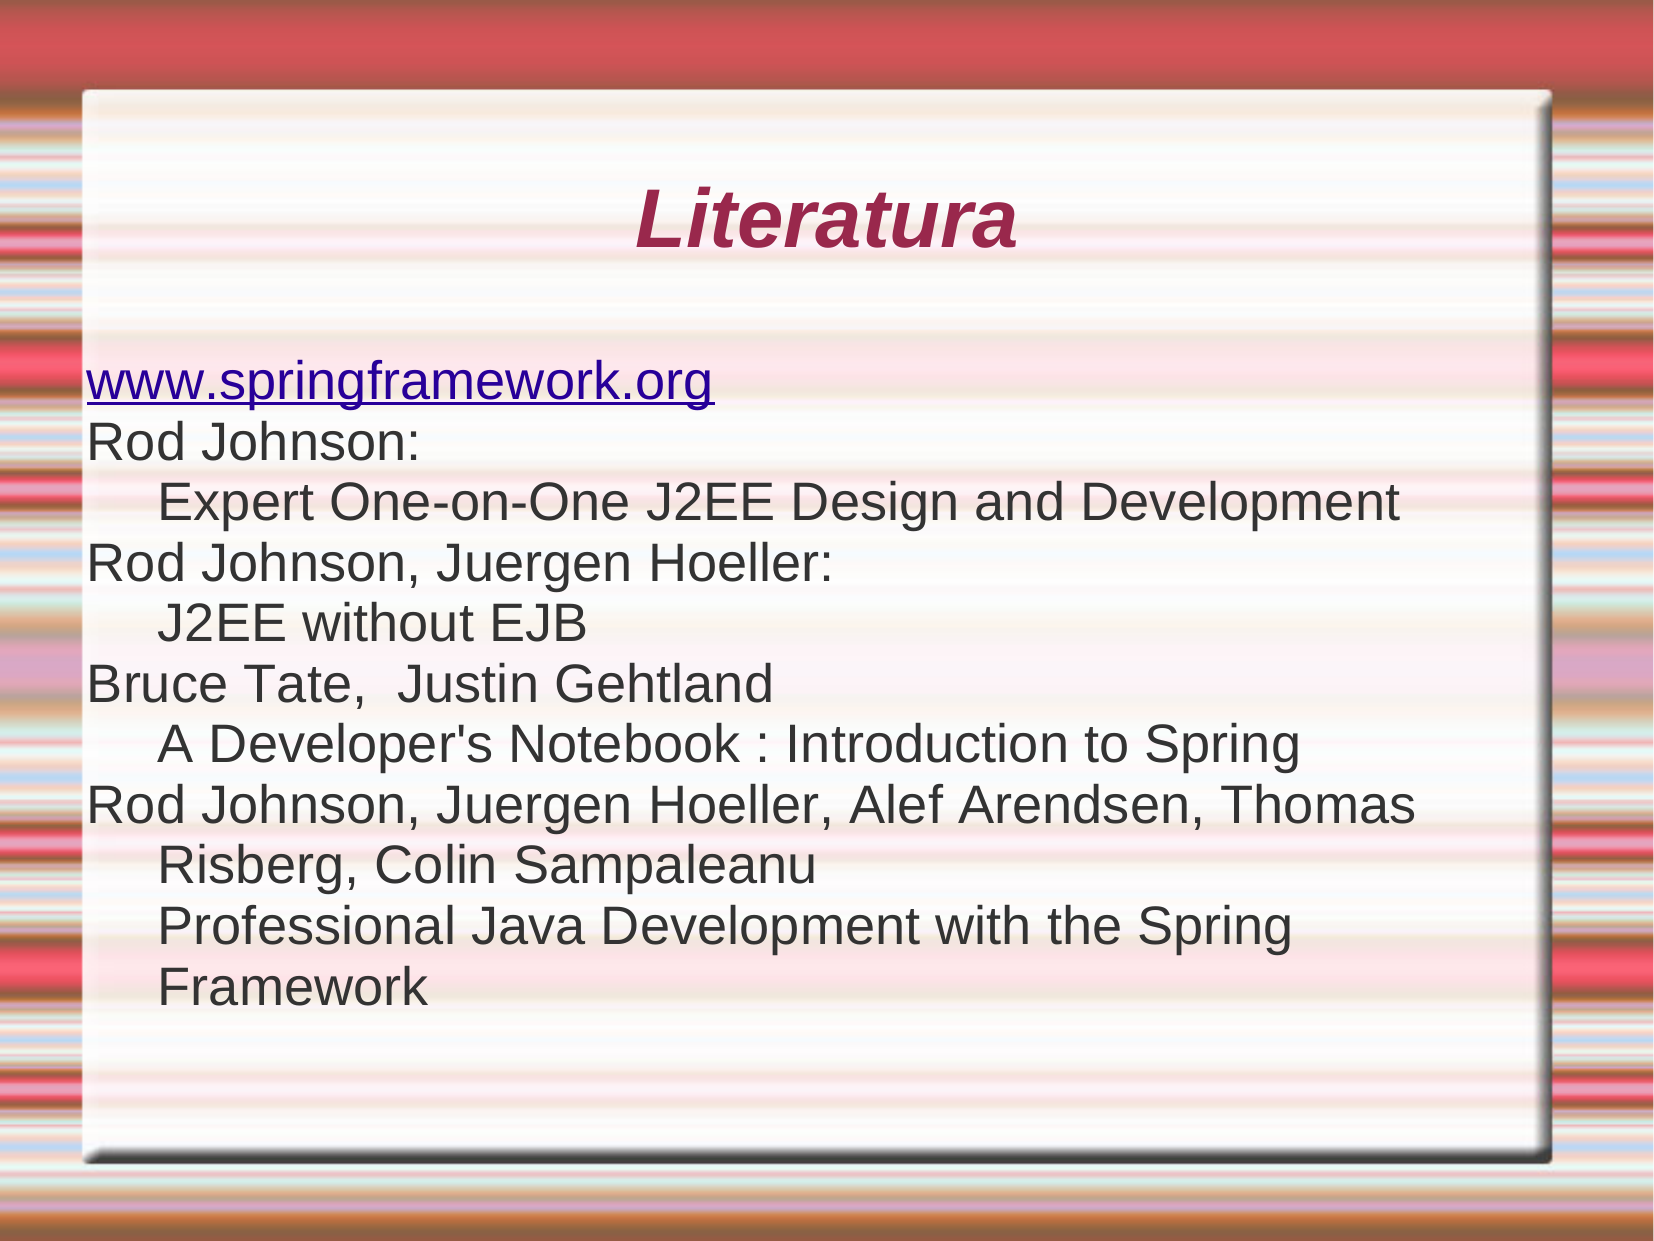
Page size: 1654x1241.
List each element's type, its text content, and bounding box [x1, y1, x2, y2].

list www.springframework.org Rod Johnson: Expert One-on-One J2EE Design and Development Rod Johnson, Juergen Hoeller: J2EE without EJB Bruce Tate, Justin Gehtland A Developer's Notebook : Introduction to Spring Rod Johnson, Juergen Hoeller, Alef Arendsen, Thomas Risberg, Colin Sampaleanu Professional Java Development with the Spring Framework [75, 350, 1516, 1133]
picture [0, 0, 1654, 1241]
title Literatura [121, 114, 1534, 322]
